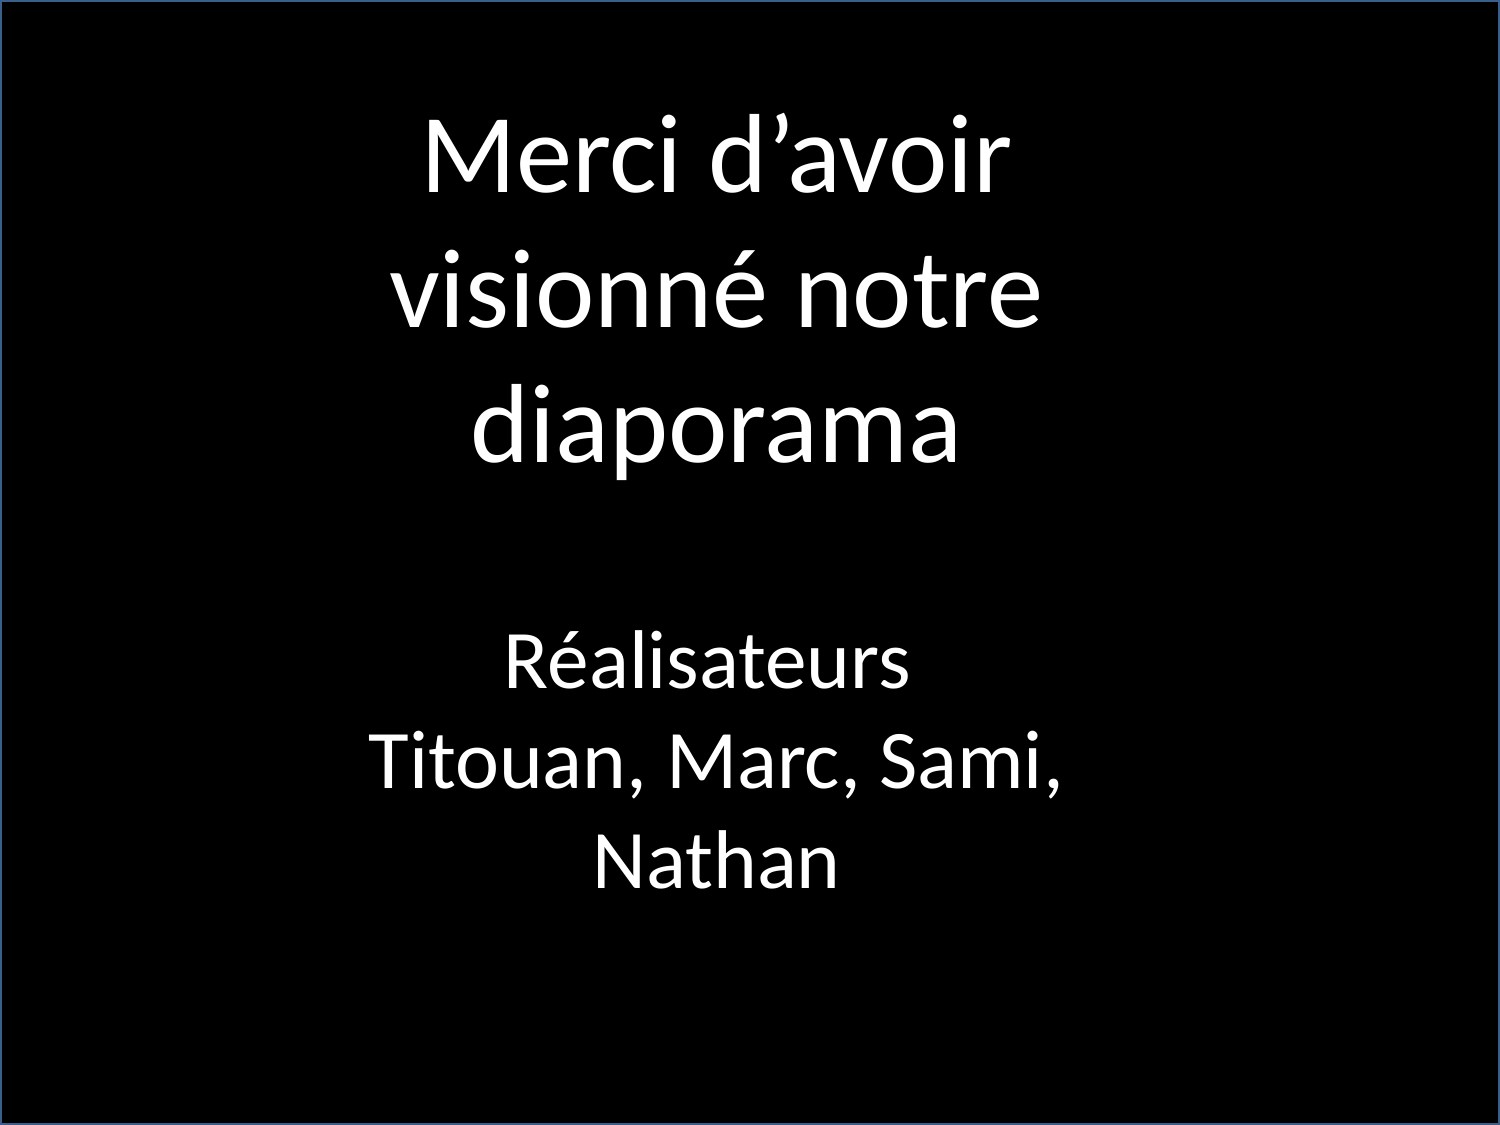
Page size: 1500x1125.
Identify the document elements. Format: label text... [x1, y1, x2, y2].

text_box Merci d’avoir visionné notre diaporama Réalisateurs Titouan, Marc, Sami, Nathan [297, 72, 1137, 1048]
text_box [0, 0, 1500, 1125]
